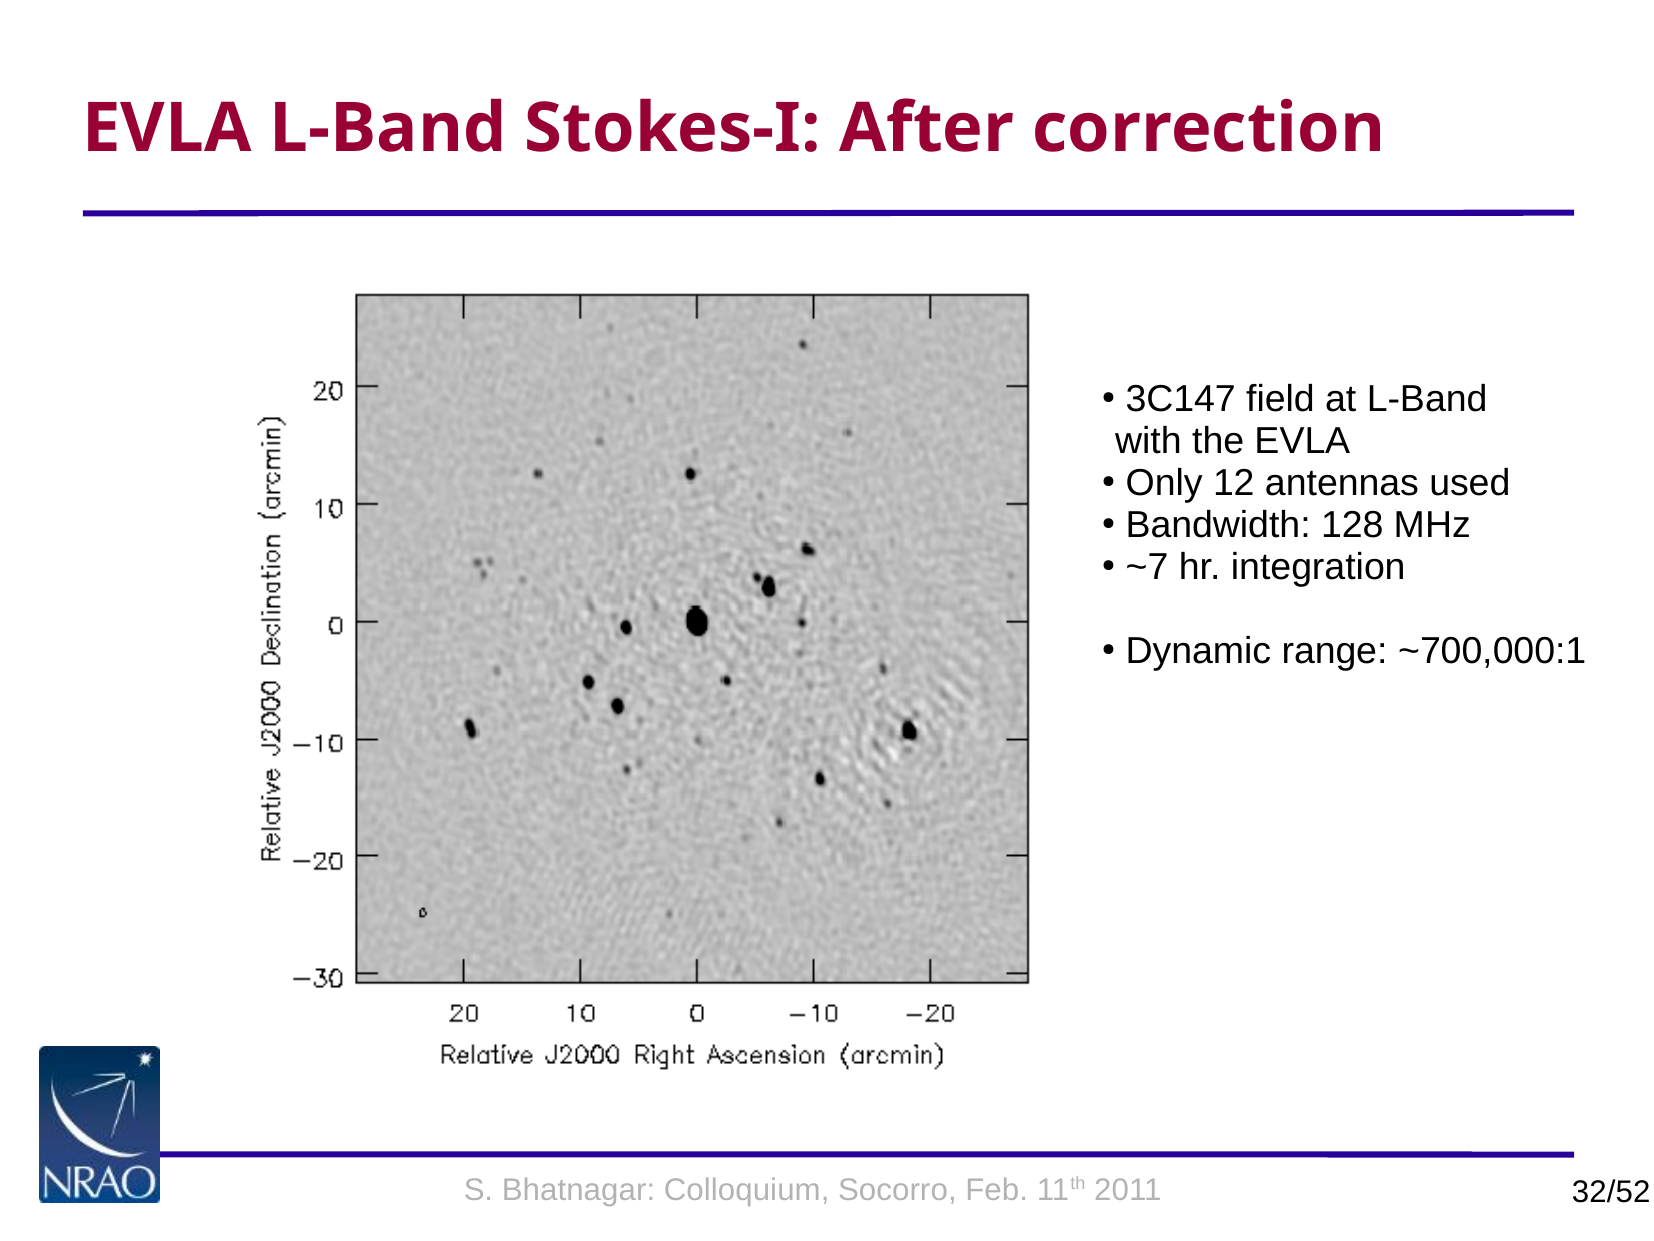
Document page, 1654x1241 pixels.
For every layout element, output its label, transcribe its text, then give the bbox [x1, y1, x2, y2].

title EVLA L-Band Stokes-I: After correction [82, 49, 1571, 202]
picture [0, 0, 1654, 1241]
text_box 3C147 field at L-Band with the EVLA Only 12 antennas used Bandwidth: 128 MHz ~7 hr. integration Dynamic range: ~700,000:1 [1087, 370, 1602, 679]
